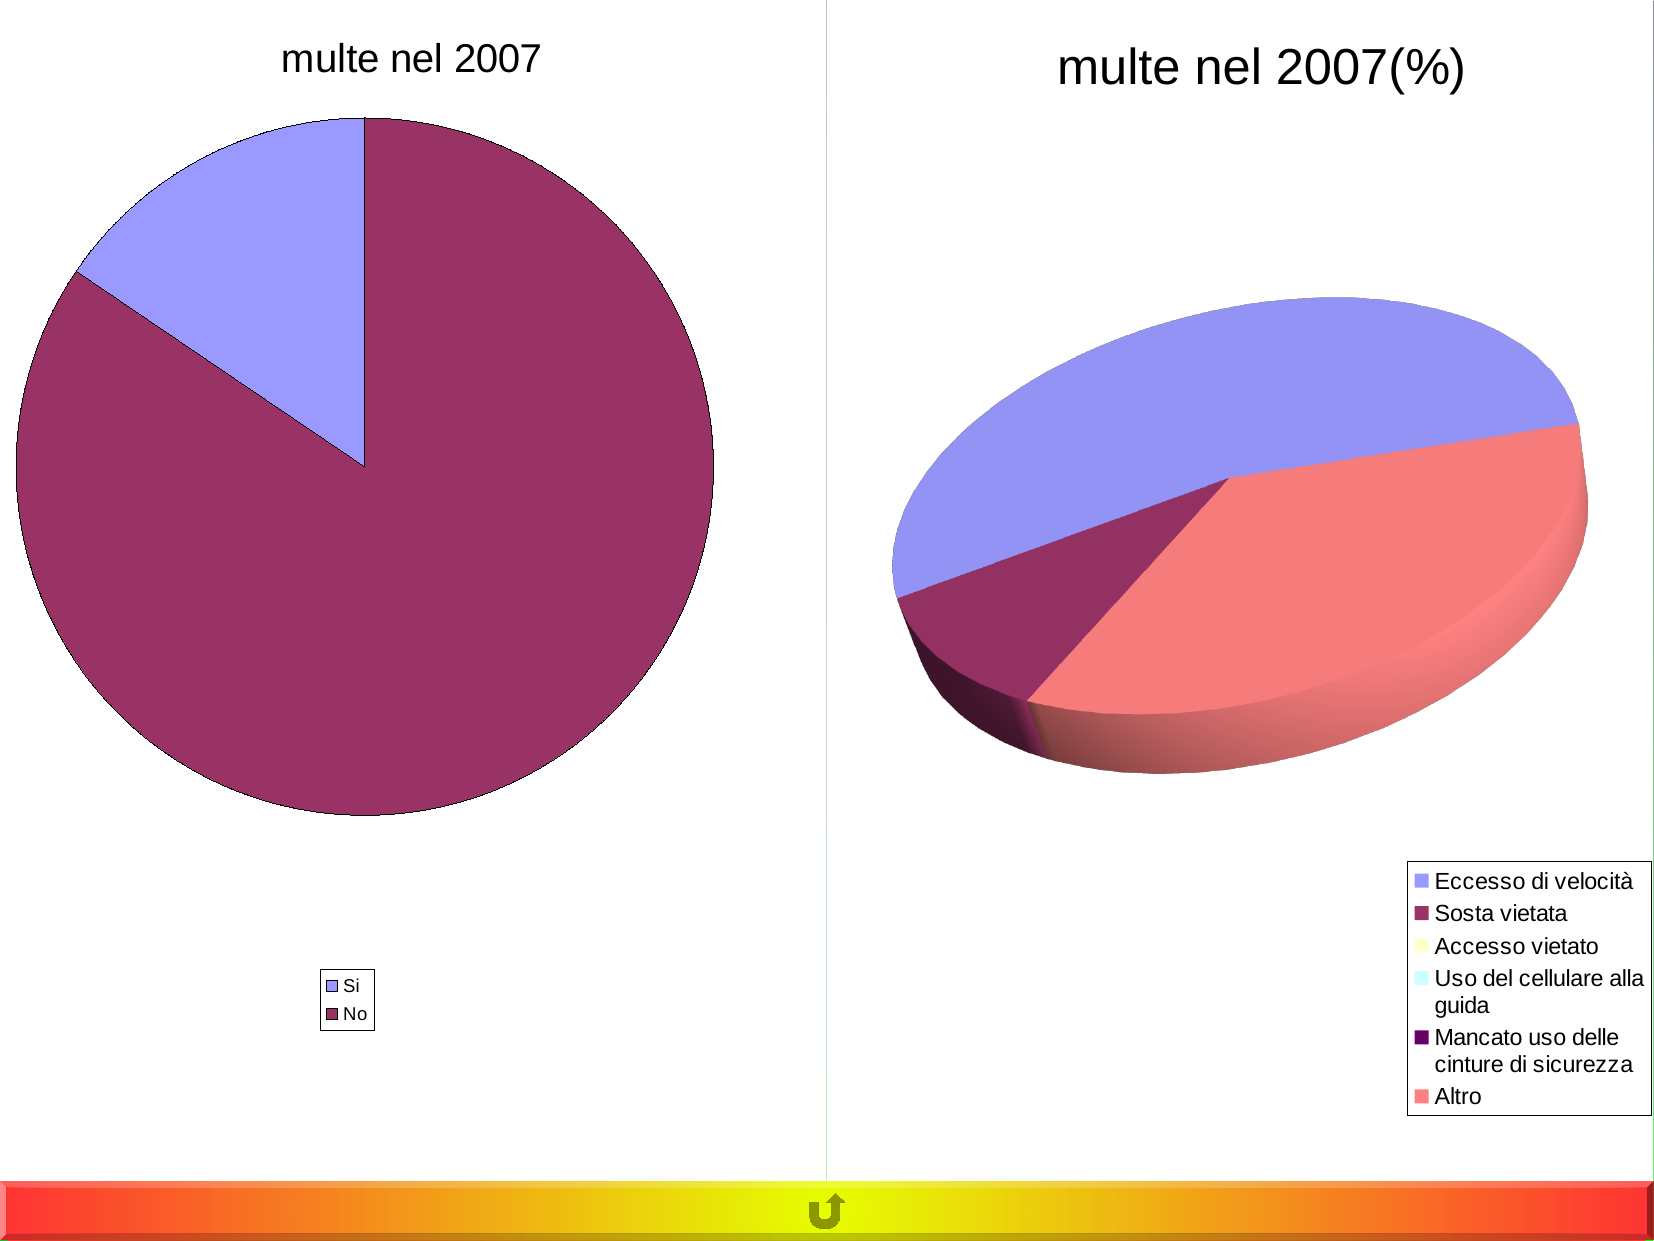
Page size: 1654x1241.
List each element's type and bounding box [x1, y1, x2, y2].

text_box [1, 1181, 1654, 1241]
chart [0, 0, 1654, 1181]
